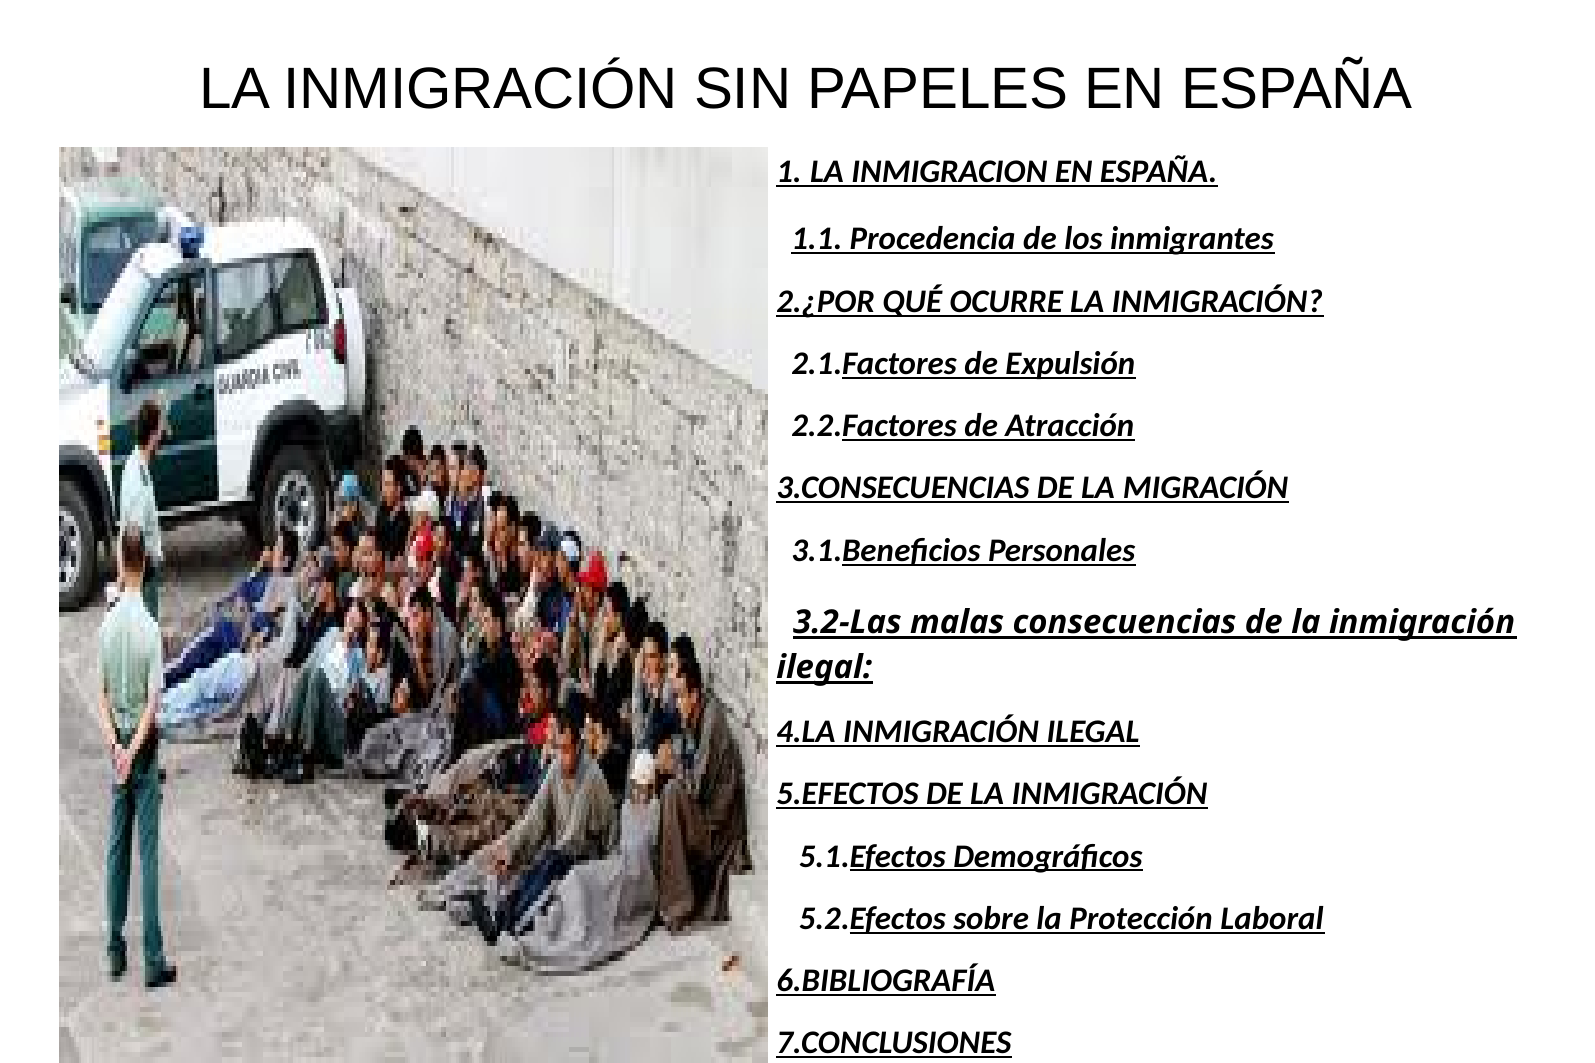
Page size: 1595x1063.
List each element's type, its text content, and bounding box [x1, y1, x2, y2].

picture [59, 147, 768, 1063]
list 1. LA INMIGRACION EN ESPAÑA. 1.1. Procedencia de los inmigrantes 2.¿POR QUÉ OCURRE LA INMIGRACIÓN? 2.1.Factores de Expulsión 2.2.Factores de Atracción 3.CONSECUENCIAS DE LA MIGRACIÓN 3.1.Beneficios Personales 3.2-Las malas consecuencias de la inmigración ilegal: 4.LA INMIGRACIÓN ILEGAL 5.EFECTOS DE LA INMIGRACIÓN 5.1.Efectos Demográficos 5.2.Efectos sobre la Protección Laboral 6.BIBLIOGRAFÍA 7.CONCLUSIONES [776, 147, 1565, 1063]
title LA INMIGRACIÓN SIN PAPELES EN ESPAÑA [88, 0, 1524, 178]
